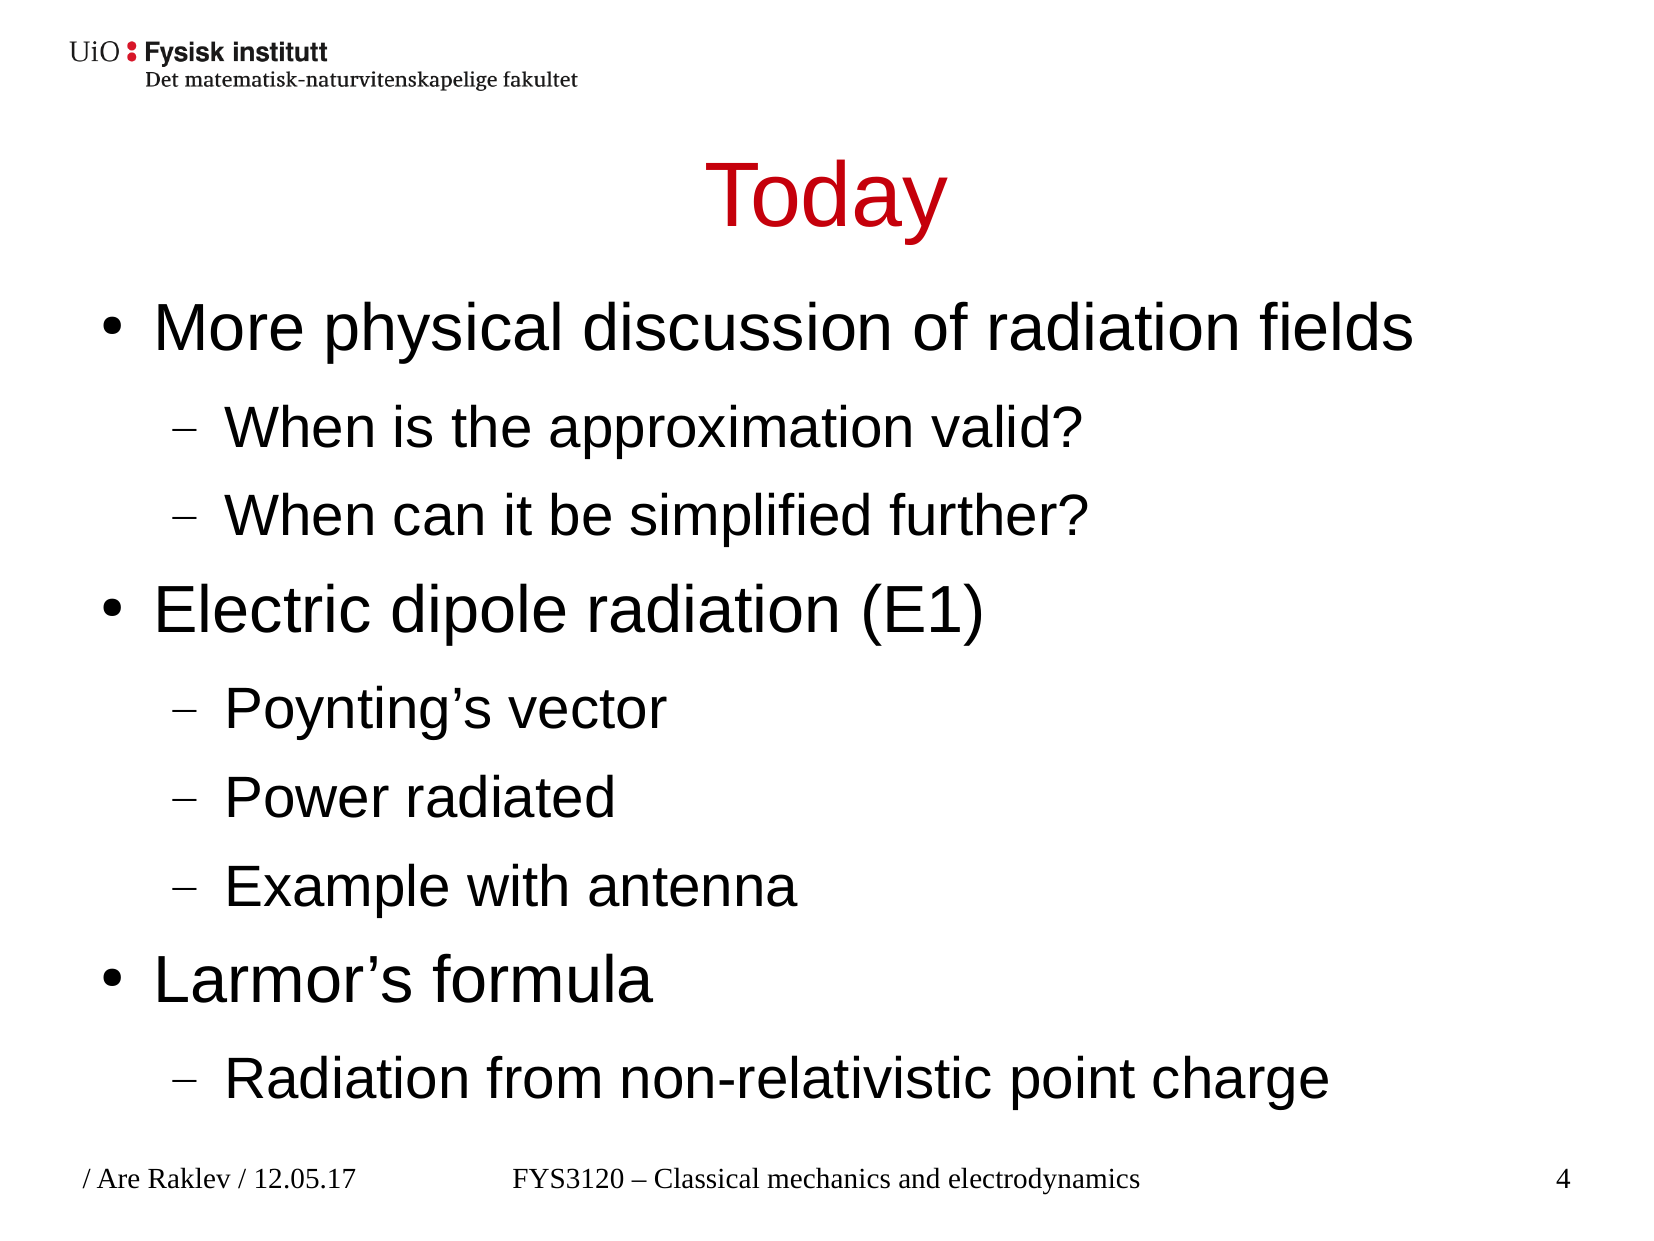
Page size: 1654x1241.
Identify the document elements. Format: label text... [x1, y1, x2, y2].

list More physical discussion of radiation fields When is the approximation valid? When can it be simplified further? Electric dipole radiation (E1) Poynting’s vector Power radiated Example with antenna Larmor’s formula Radiation from non-relativistic point charge [82, 290, 1571, 1146]
picture [68, 37, 581, 93]
title Today [82, 90, 1571, 290]
